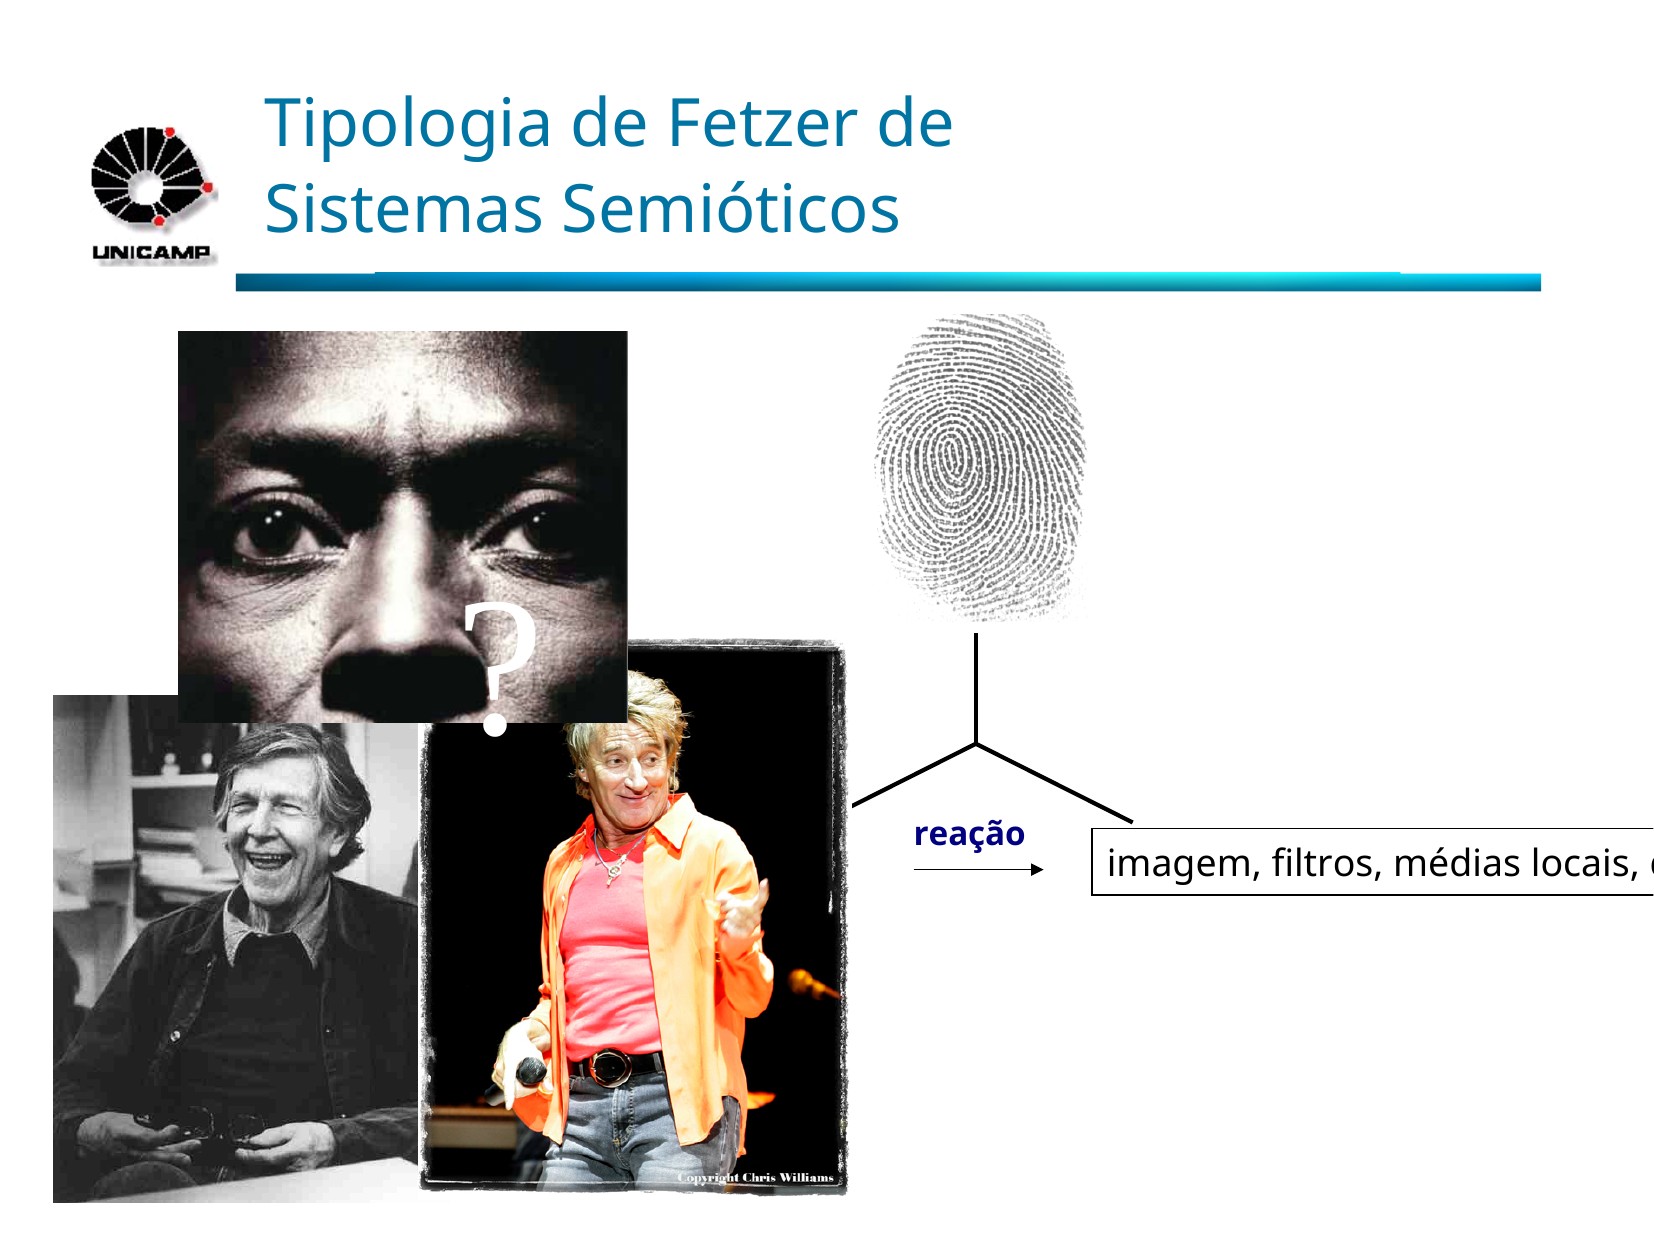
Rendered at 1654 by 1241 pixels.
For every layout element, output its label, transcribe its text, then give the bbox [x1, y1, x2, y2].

text_box ? [441, 548, 560, 786]
text_box imagem, filtros, médias locais, detecção de fundo, binarização, detecção de poros, extração de características, edição de características, identificação [1092, 828, 1654, 896]
title Tipologia de Fetzer de Sistemas Semióticos [264, 42, 1534, 250]
picture [53, 331, 852, 1203]
picture [871, 314, 1088, 622]
text_box reação [889, 802, 1057, 864]
picture [125, 272, 1654, 295]
